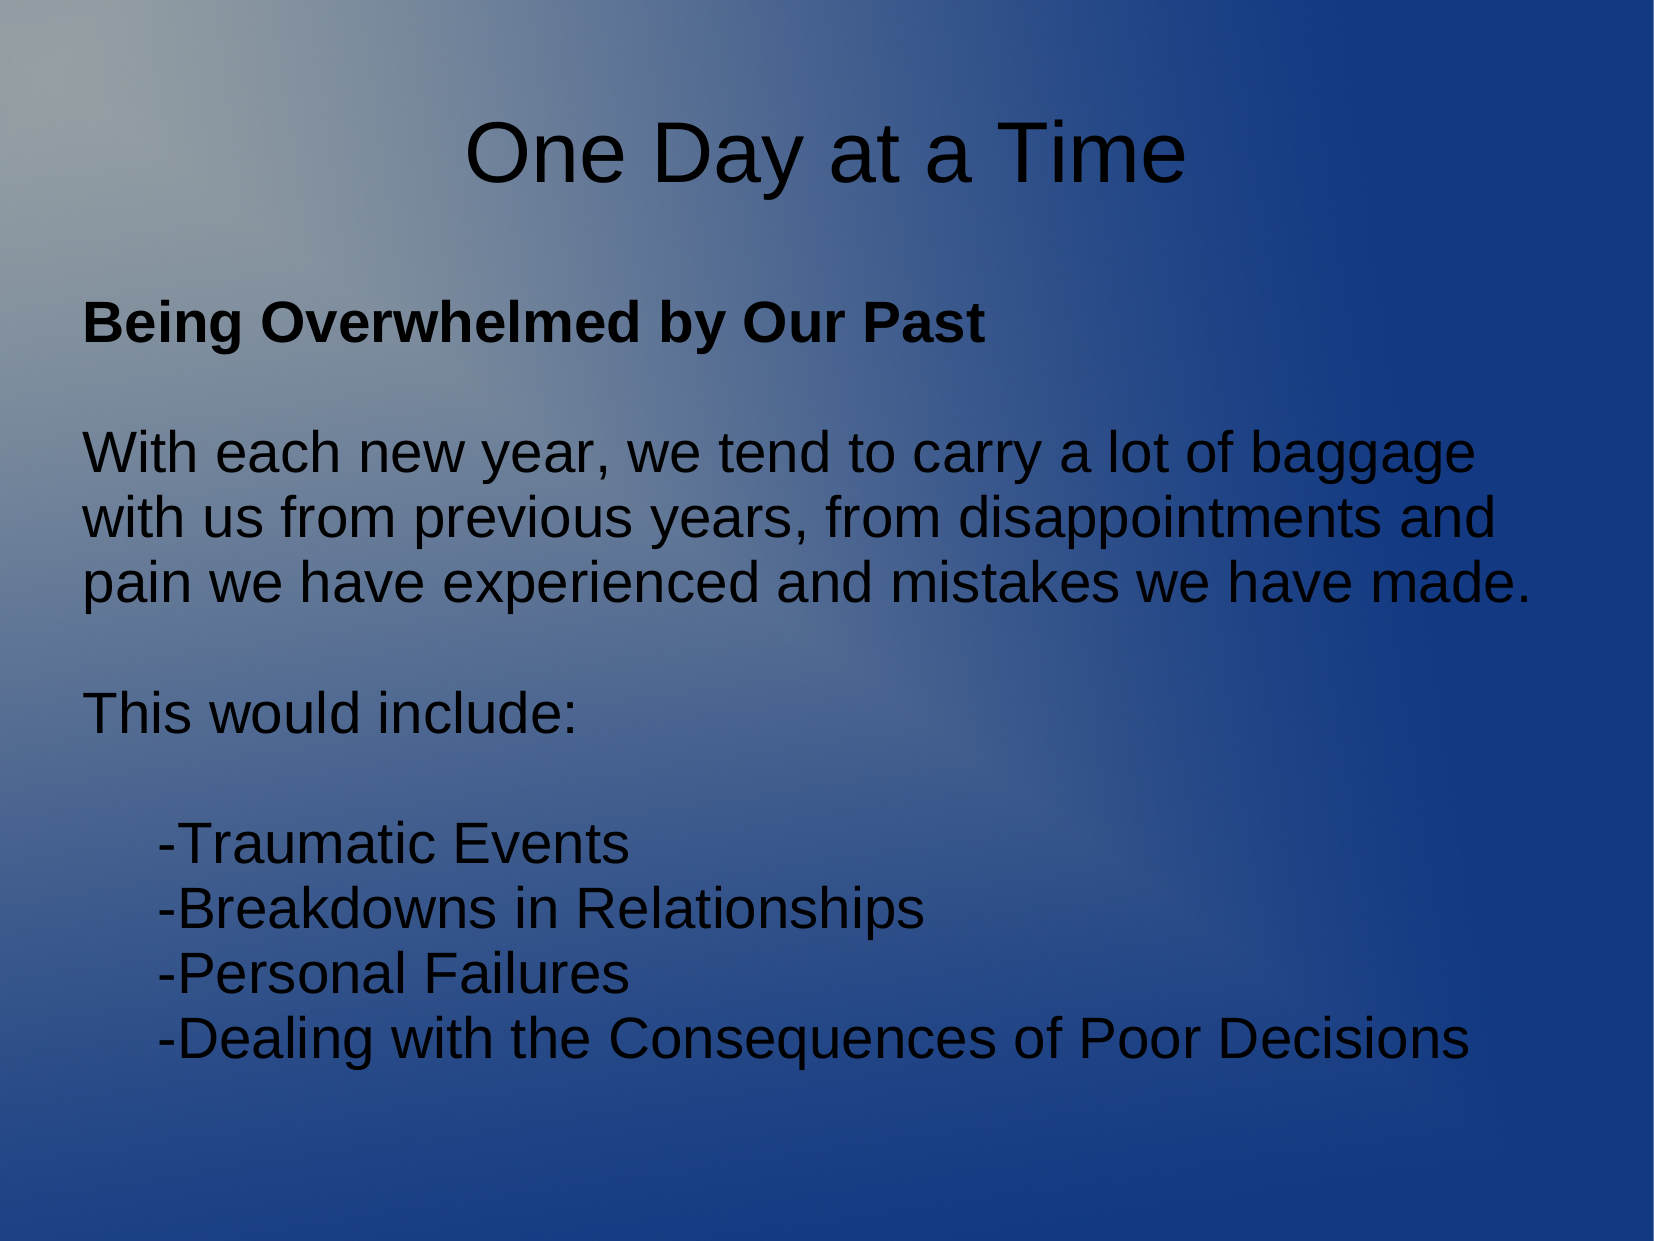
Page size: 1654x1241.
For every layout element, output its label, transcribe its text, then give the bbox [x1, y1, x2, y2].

title One Day at a Time [82, 49, 1571, 257]
subtitle Being Overwhelmed by Our Past With each new year, we tend to carry a lot of baggage with us from previous years, from disappointments and pain we have experienced and mistakes we have made. This would include: -Traumatic Events -Breakdowns in Relationships -Personal Failures -Dealing with the Consequences of Poor Decisions . [82, 290, 1571, 1241]
picture [0, 0, 1654, 1241]
